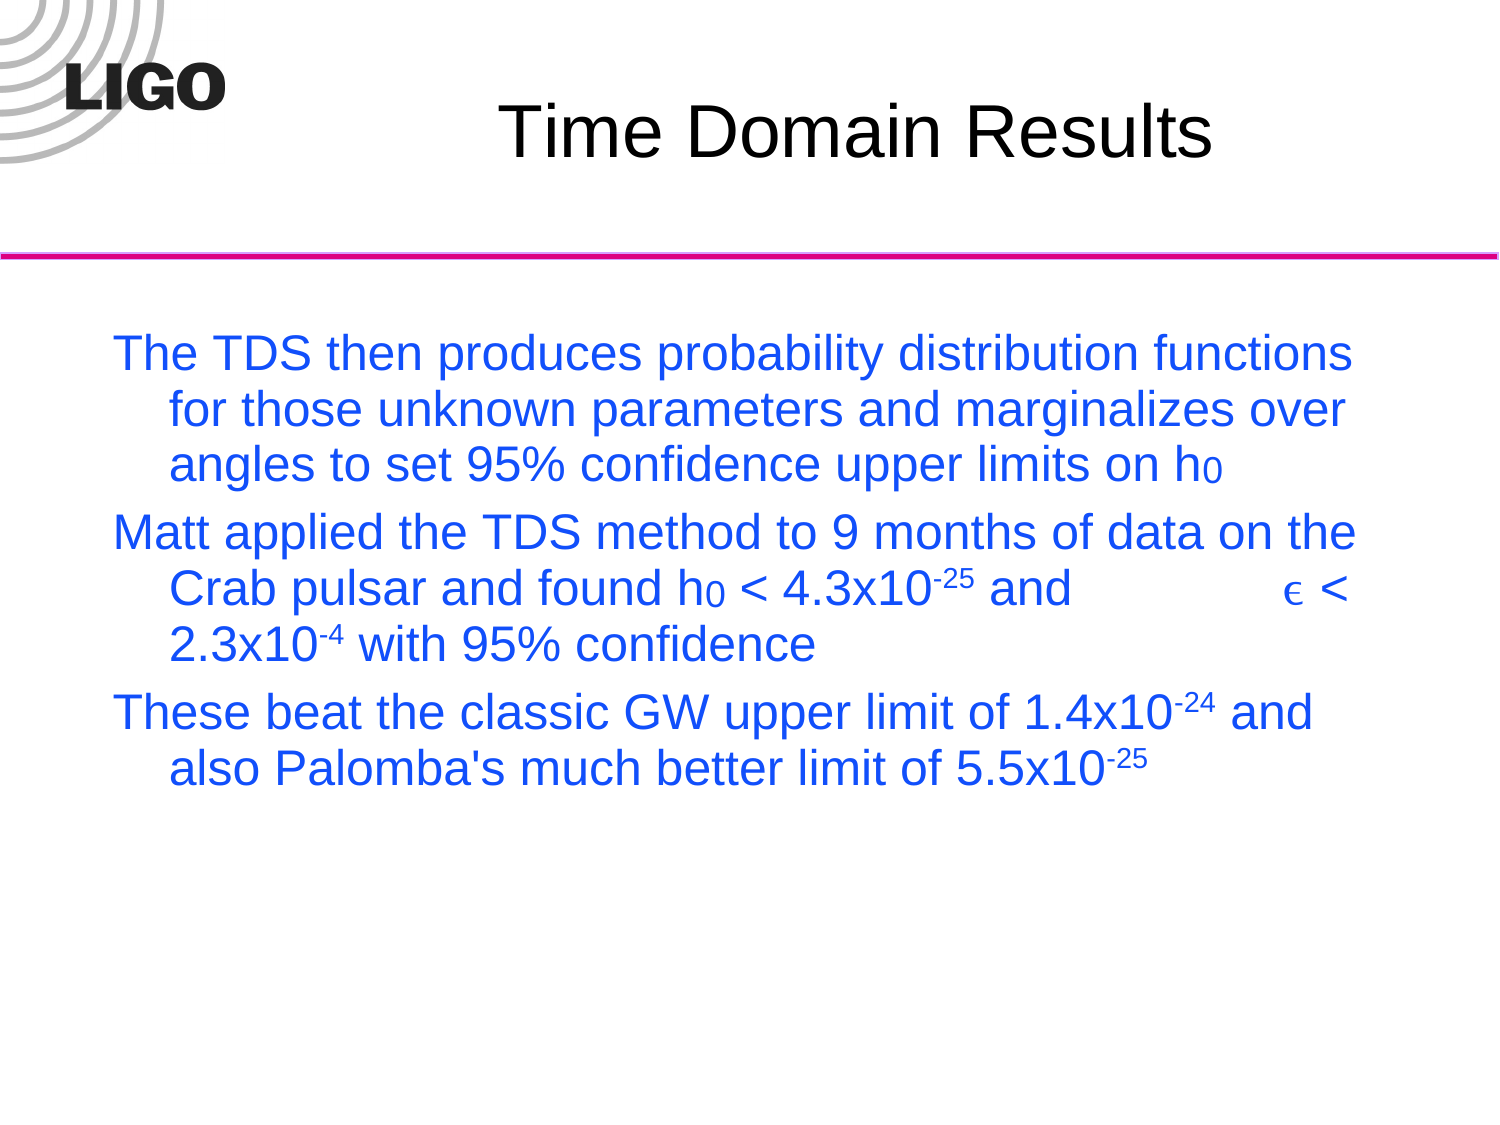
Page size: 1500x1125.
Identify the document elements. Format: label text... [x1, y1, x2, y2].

title Time Domain Results [262, 37, 1450, 225]
list The TDS then produces probability distribution functions for those unknown parameters and marginalizes over angles to set 95% confidence upper limits on h0 Matt applied the TDS method to 9 months of data on the Crab pulsar and found h0 < 4.3x10-25 and  < 2.3x10-4 with 95% confidence These beat the classic GW upper limit of 1.4x10-24 and also Palomba's much better limit of 5.5x10-25 [112, 324, 1388, 1038]
